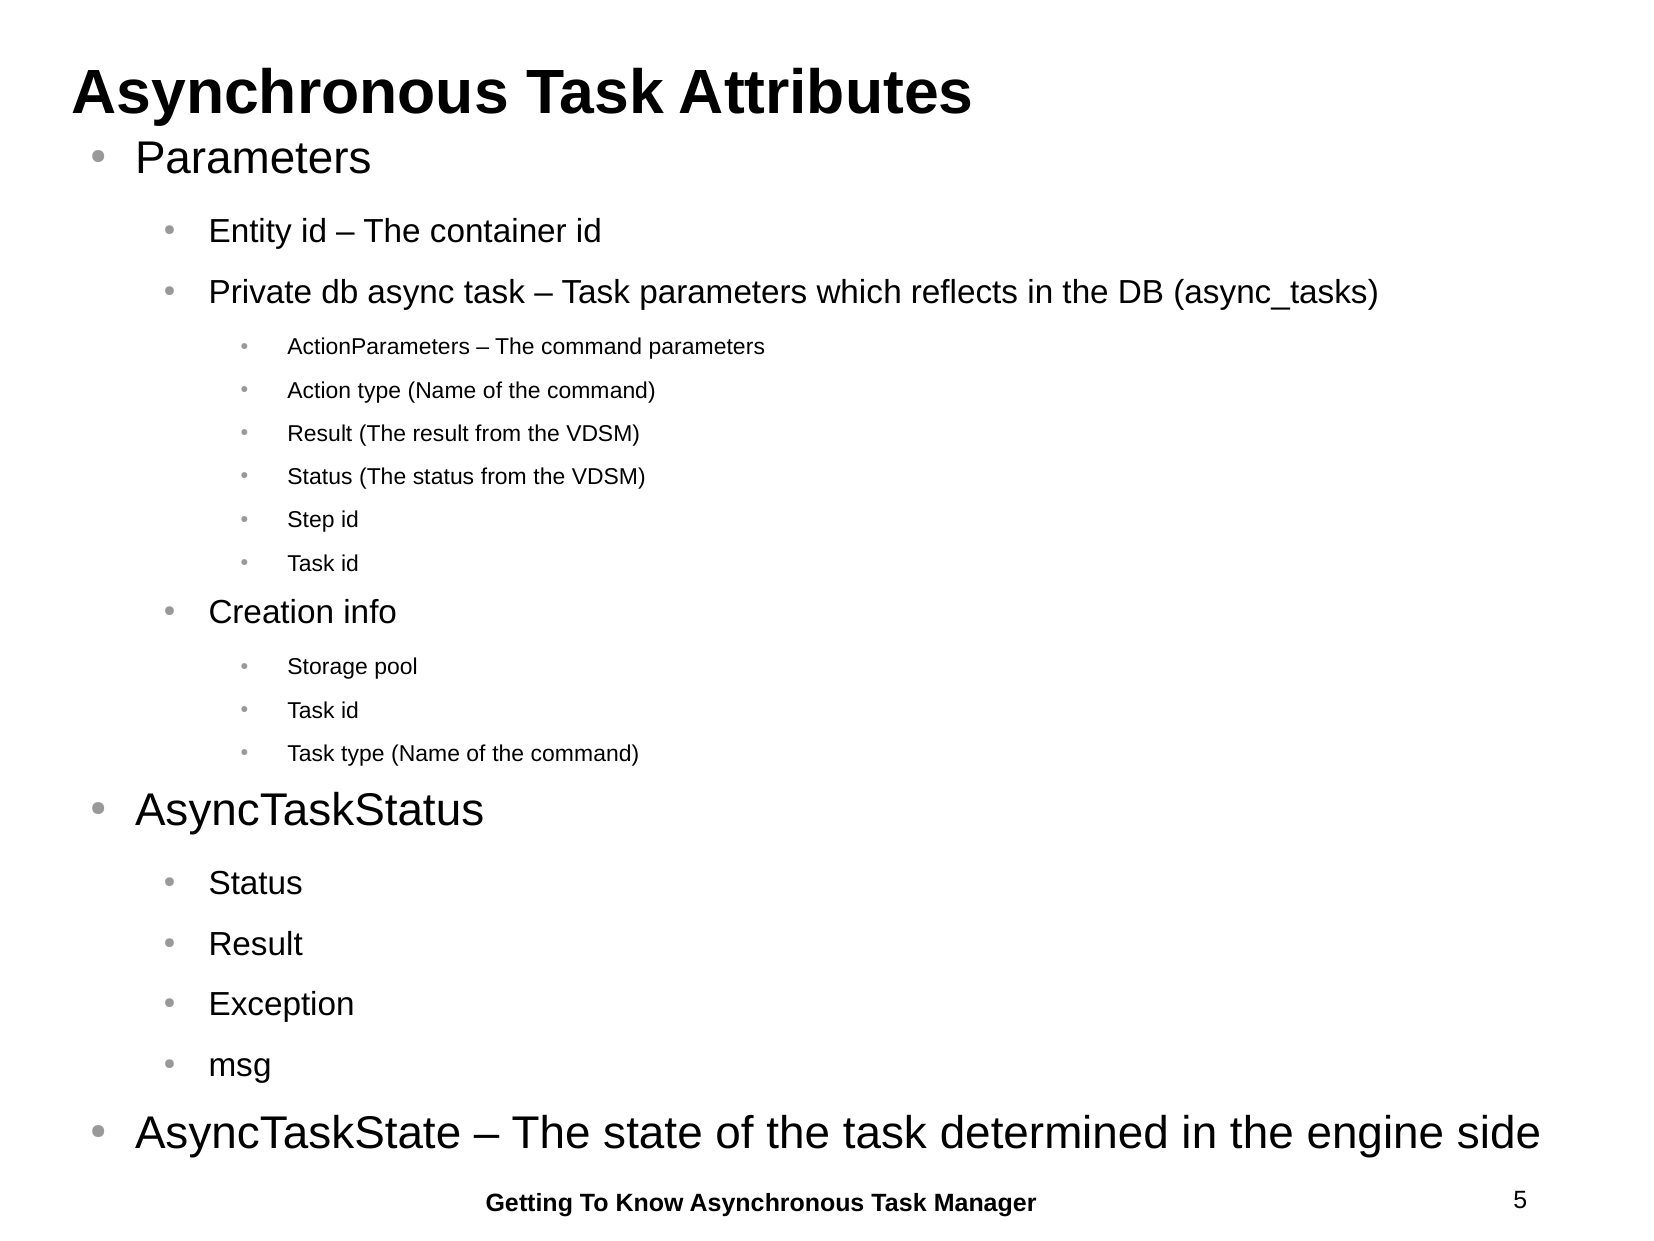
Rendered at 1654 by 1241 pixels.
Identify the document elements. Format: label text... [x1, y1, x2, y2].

list Parameters Entity id – The container id Private db async task – Task parameters which reflects in the DB (async_tasks) ActionParameters – The command parameters Action type (Name of the command) Result (The result from the VDSM) Status (The status from the VDSM) Step id Task id Creation info Storage pool Task id Task type (Name of the command) AsyncTaskStatus Status Result Exception msg AsyncTaskState – The state of the task determined in the engine side [75, 37, 1564, 1241]
title Asynchronous Task Attributes [71, 0, 1292, 187]
